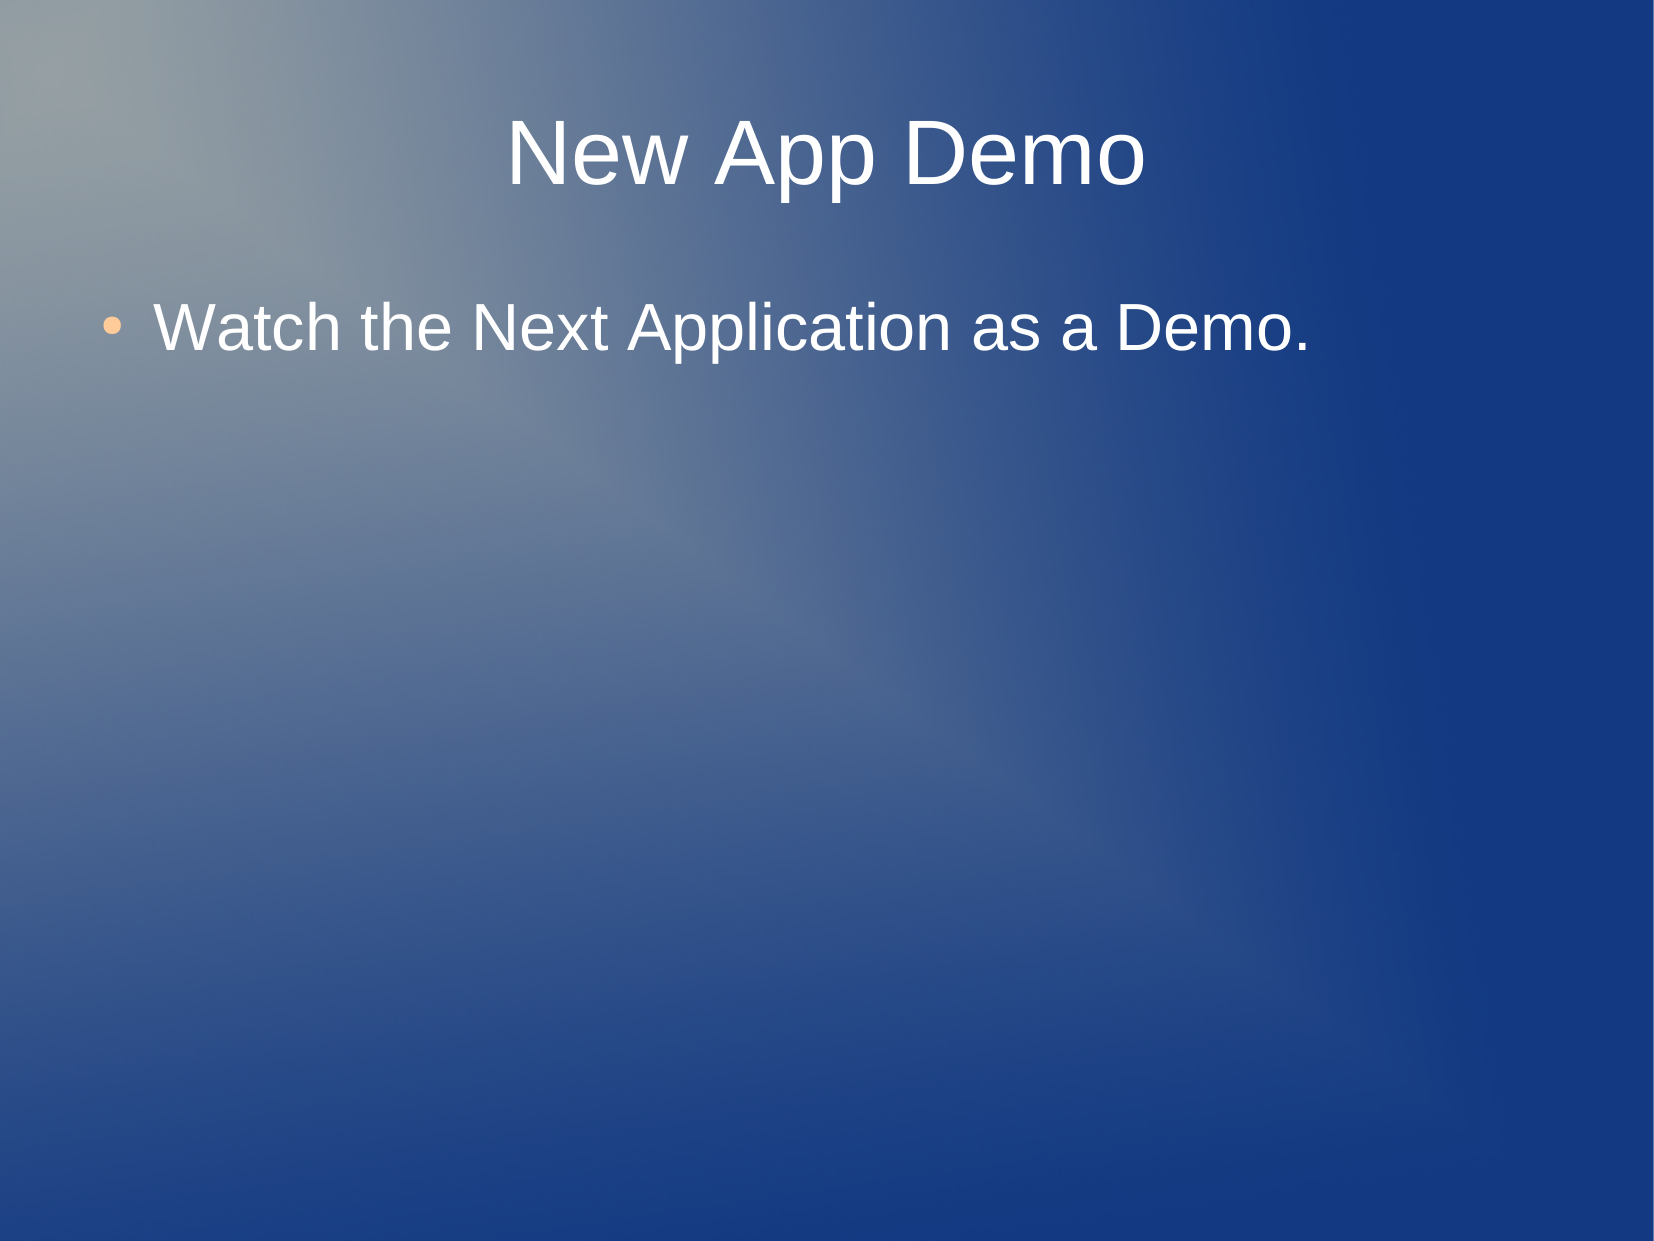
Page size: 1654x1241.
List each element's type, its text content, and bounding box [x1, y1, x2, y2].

title New App Demo [82, 56, 1571, 250]
list Watch the Next Application as a Demo. [82, 290, 1571, 1094]
picture [0, 0, 1654, 1241]
